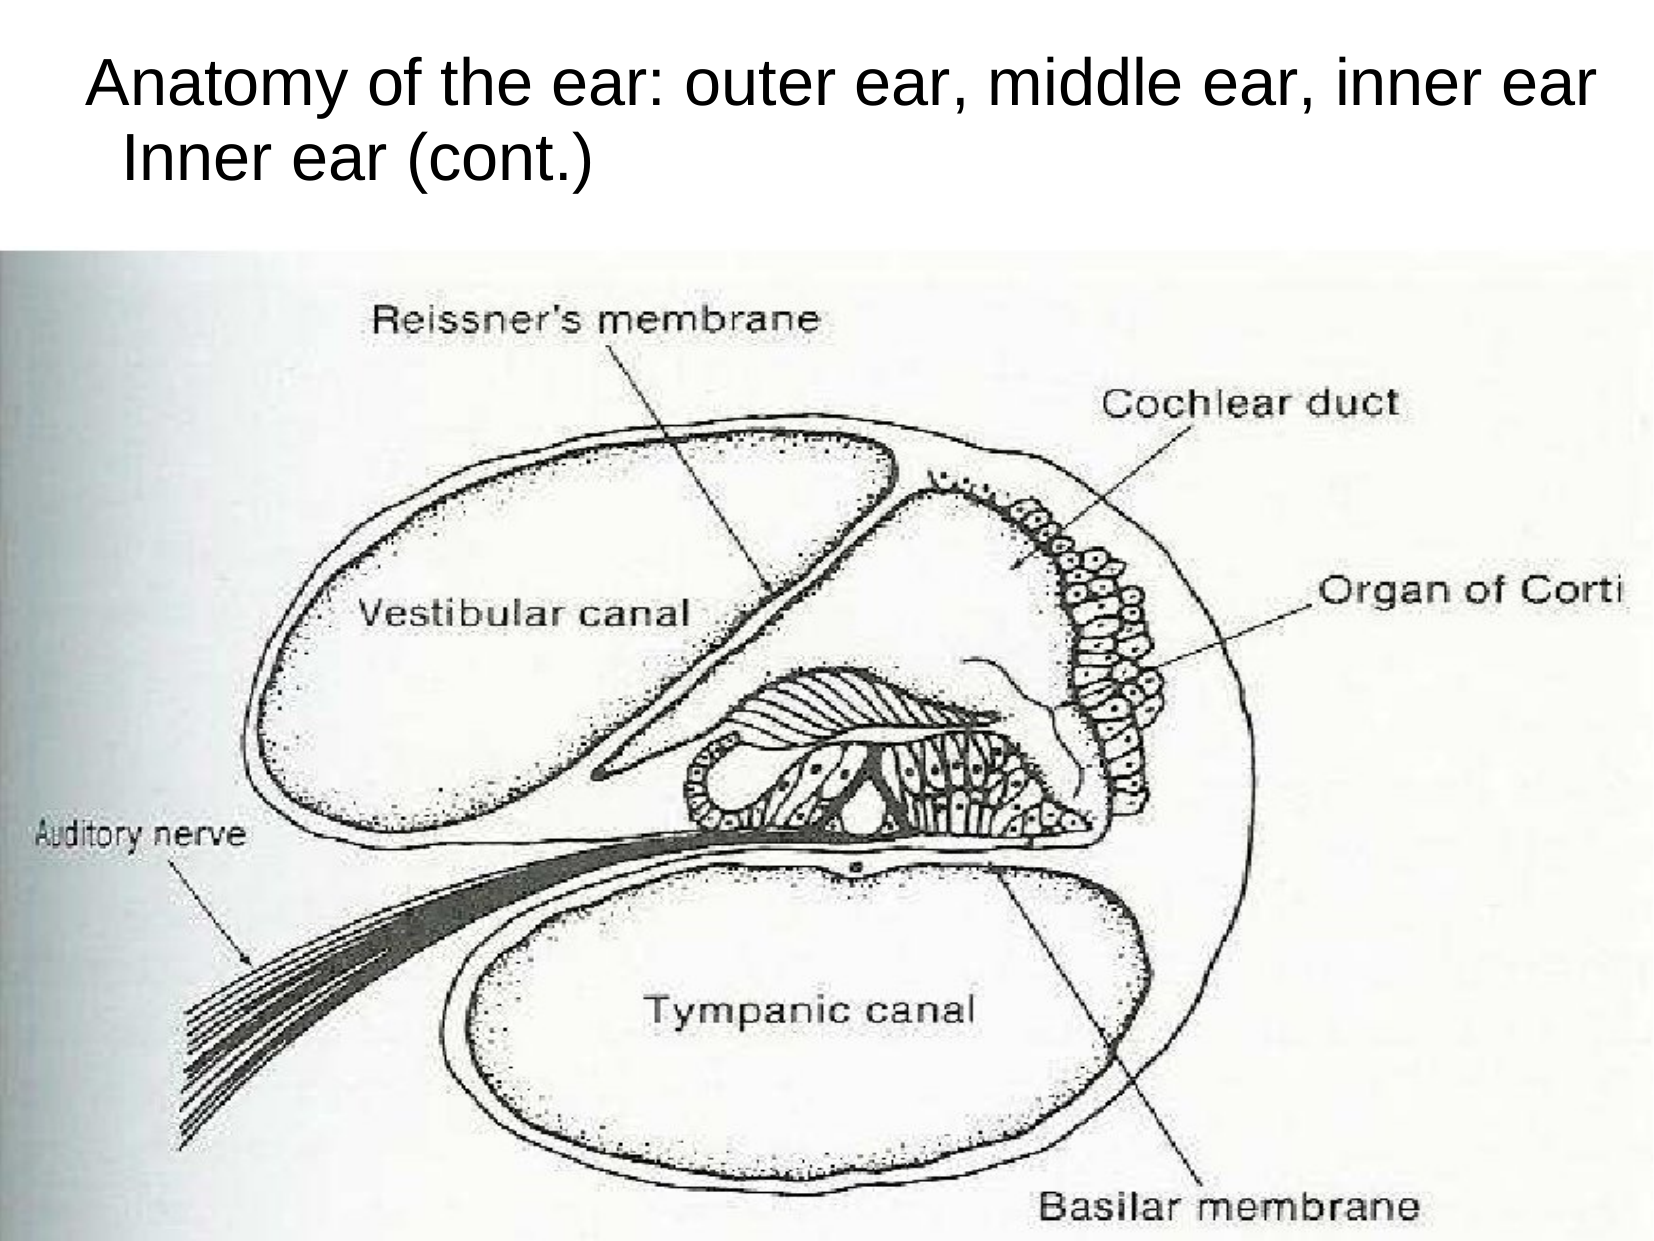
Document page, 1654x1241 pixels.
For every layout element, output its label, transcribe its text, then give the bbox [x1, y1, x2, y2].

text_box Anatomy of the ear: outer ear, middle ear, inner ear Inner ear (cont.) [35, 37, 1651, 202]
picture [0, 246, 1654, 1241]
